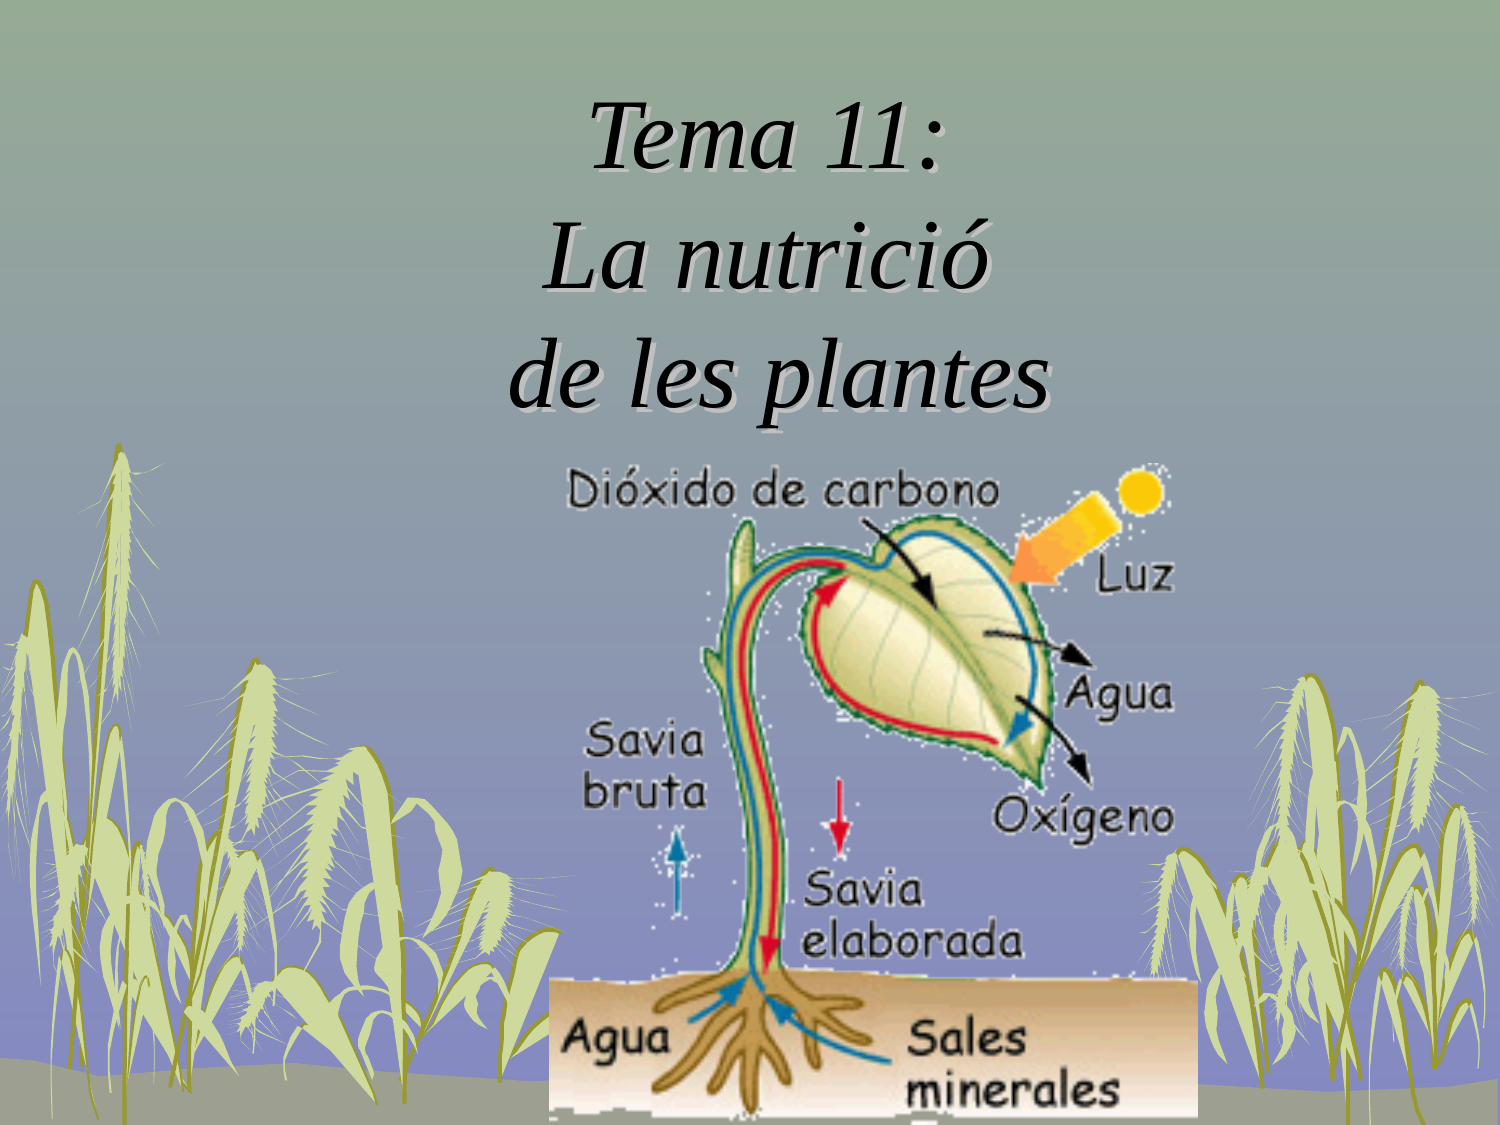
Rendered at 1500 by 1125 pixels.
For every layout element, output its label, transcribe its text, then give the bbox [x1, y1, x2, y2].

title Tema 11: La nutrició de les plantes [142, 59, 1418, 438]
picture [549, 463, 1198, 1125]
